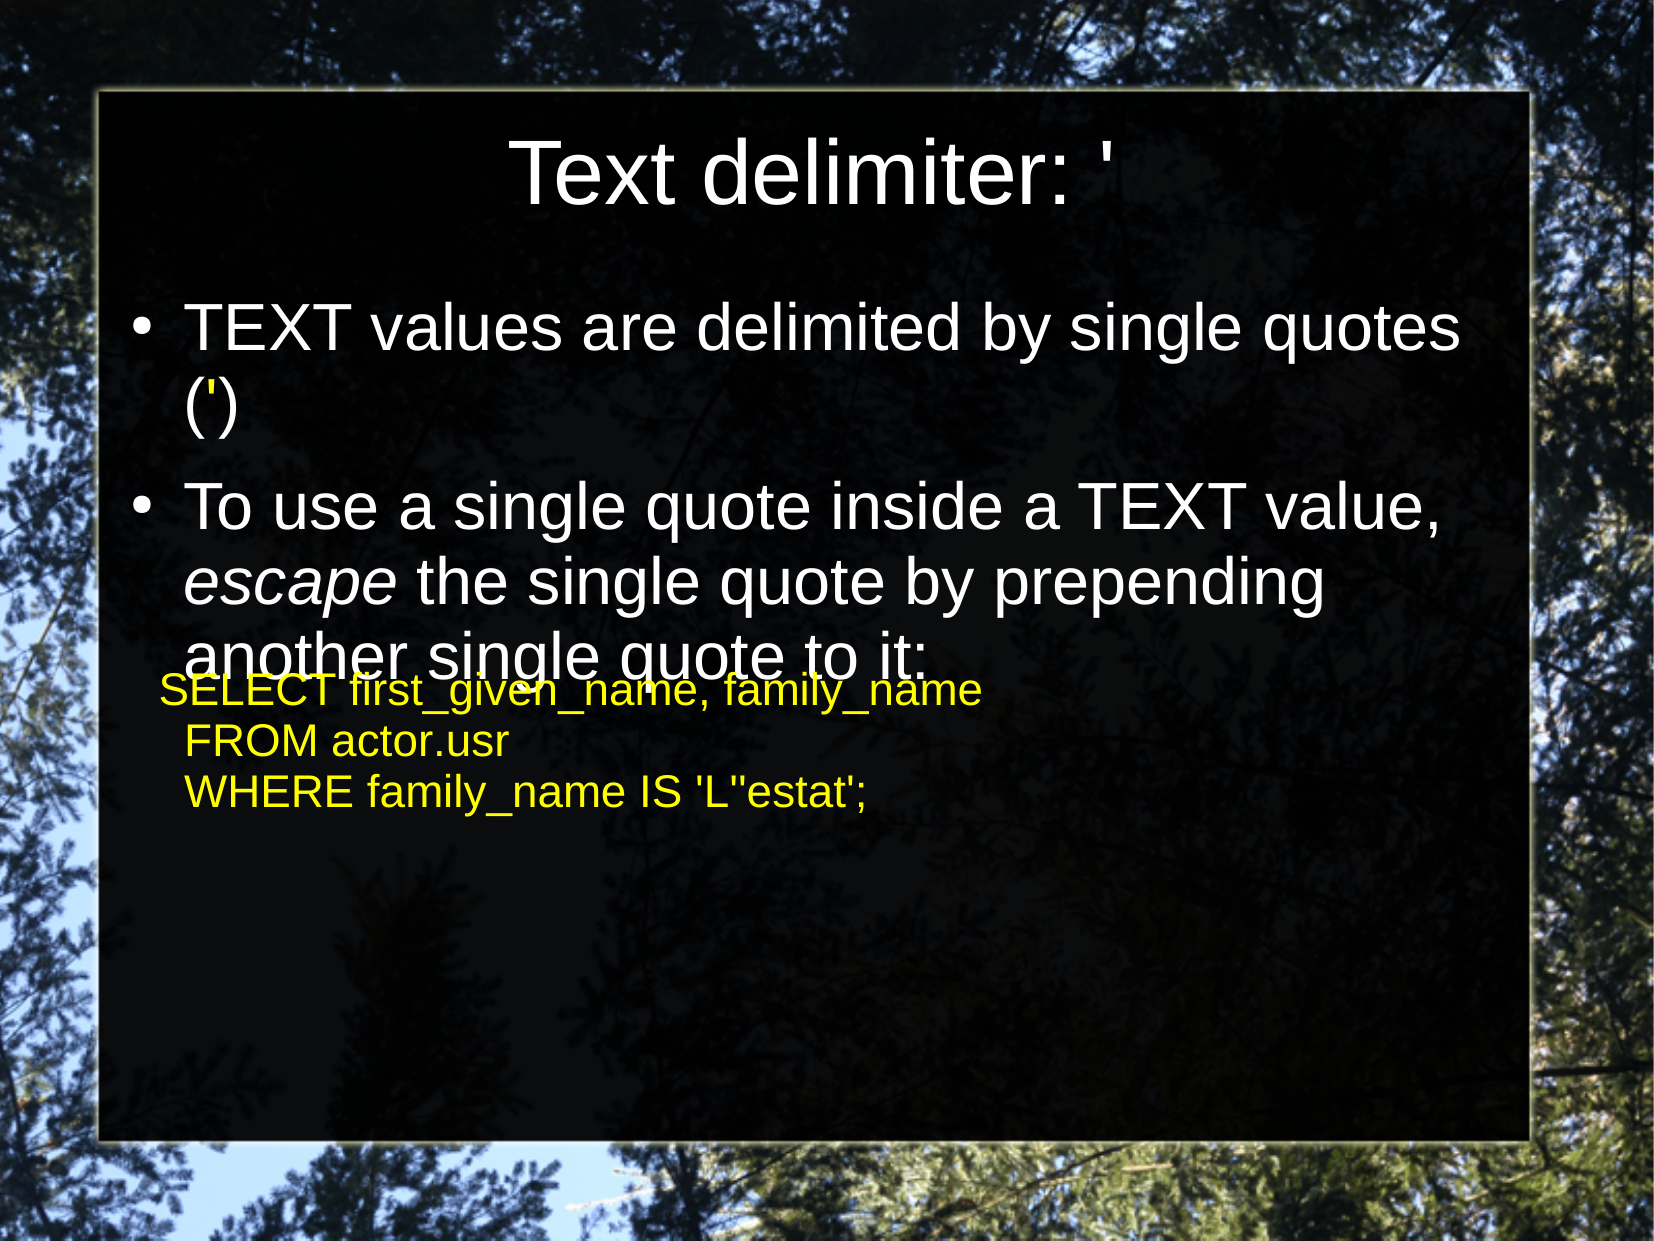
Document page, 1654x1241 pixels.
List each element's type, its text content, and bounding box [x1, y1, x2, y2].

picture [0, 0, 1654, 1241]
list TEXT values are delimited by single quotes (') To use a single quote inside a TEXT value, escape the single quote by prepending another single quote to it: [112, 290, 1536, 1010]
text_box SELECT first_given_name, family_name FROM actor.usr WHERE family_name IS 'L''estat'; [143, 656, 1238, 826]
title Text delimiter: ' [88, 88, 1536, 257]
